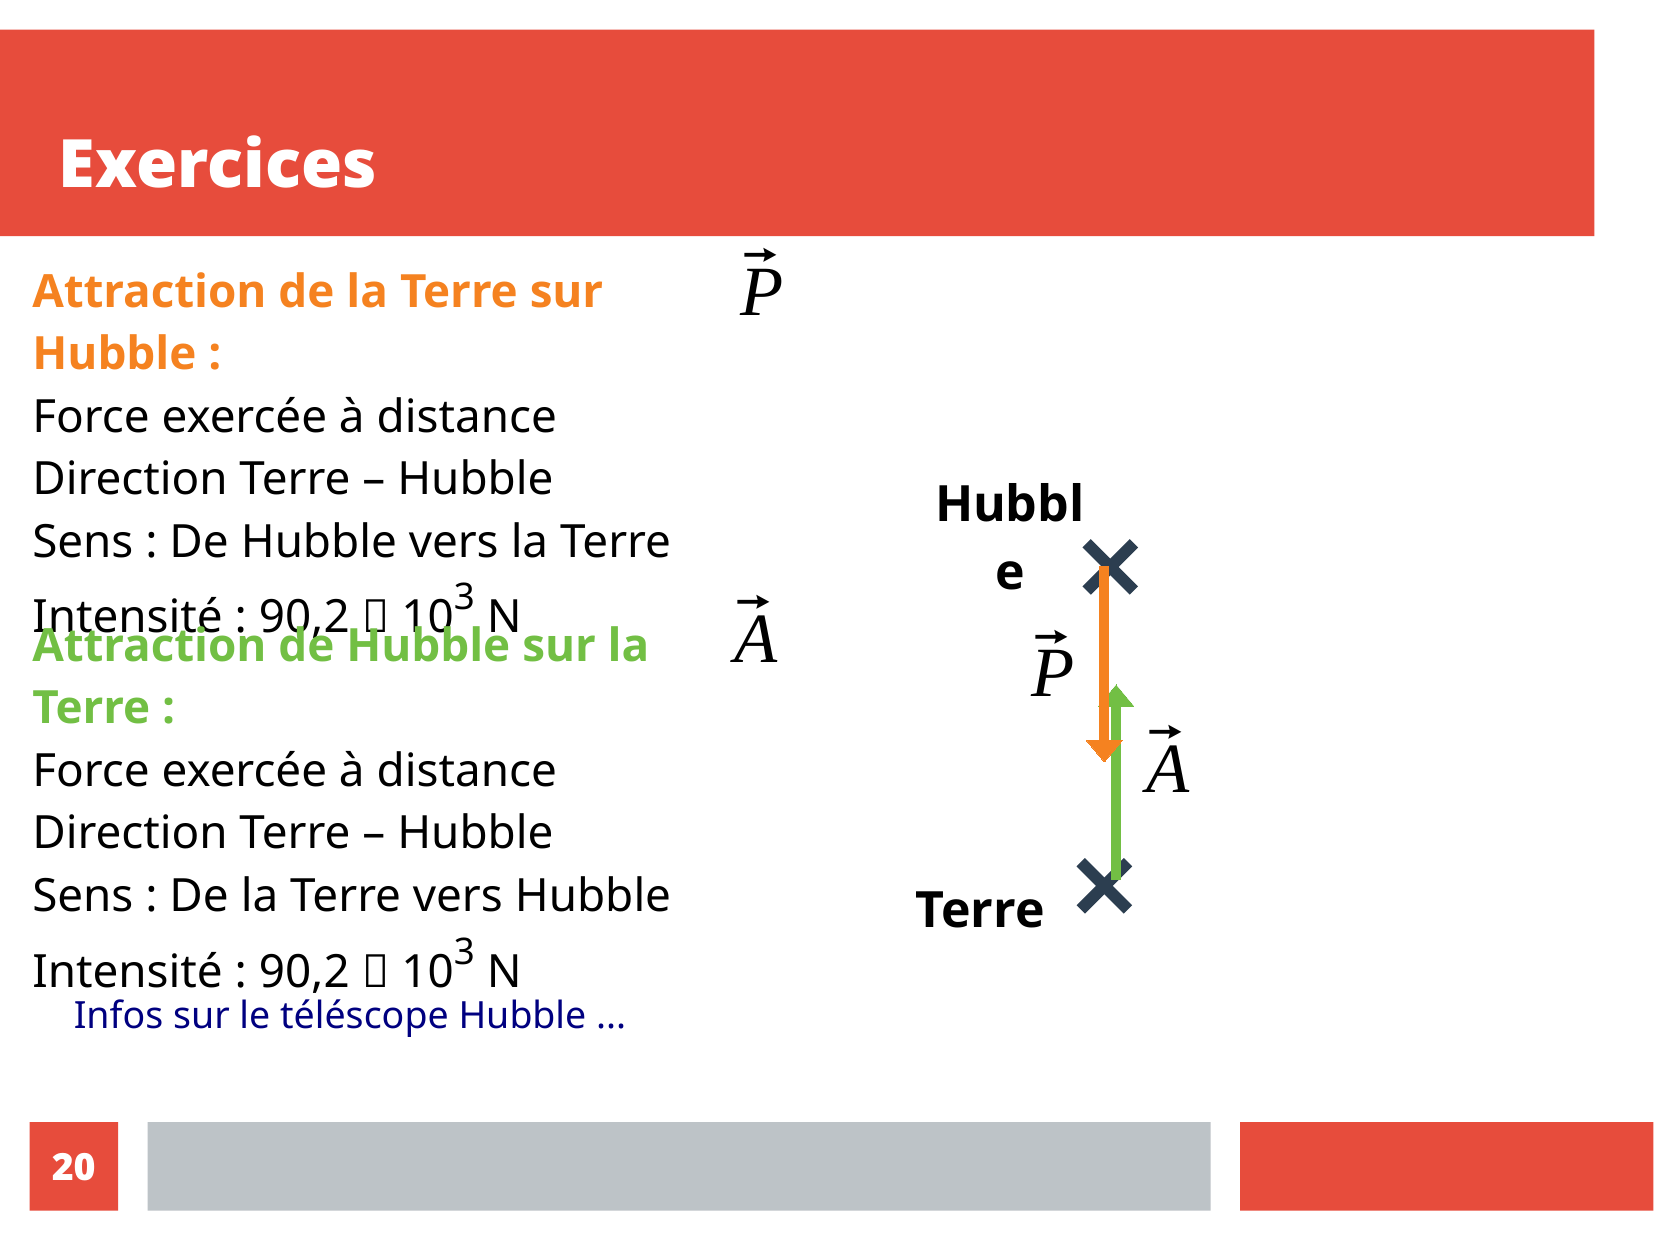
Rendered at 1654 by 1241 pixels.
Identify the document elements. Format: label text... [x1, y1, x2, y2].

text_box Attraction de la Terre sur Hubble : Force exercée à distance Direction Terre – Hubble Sens : De Hubble vers la Terre Intensité : 90,2  103 N [17, 250, 733, 567]
text_box Infos sur le téléscope Hubble ... [59, 981, 694, 1052]
text_box Attraction de Hubble sur la Terre : Force exercée à distance Direction Terre – Hubble Sens : De la Terre vers Hubble Intensité : 90,2  103 N [17, 604, 733, 922]
chart [730, 244, 792, 331]
text_box Terre [879, 867, 1081, 945]
chart [1132, 720, 1199, 808]
title Exercices [59, 59, 1595, 207]
text_box [1086, 566, 1134, 880]
chart [720, 590, 787, 678]
chart [1021, 625, 1083, 713]
text_box Hubble [909, 460, 1111, 539]
